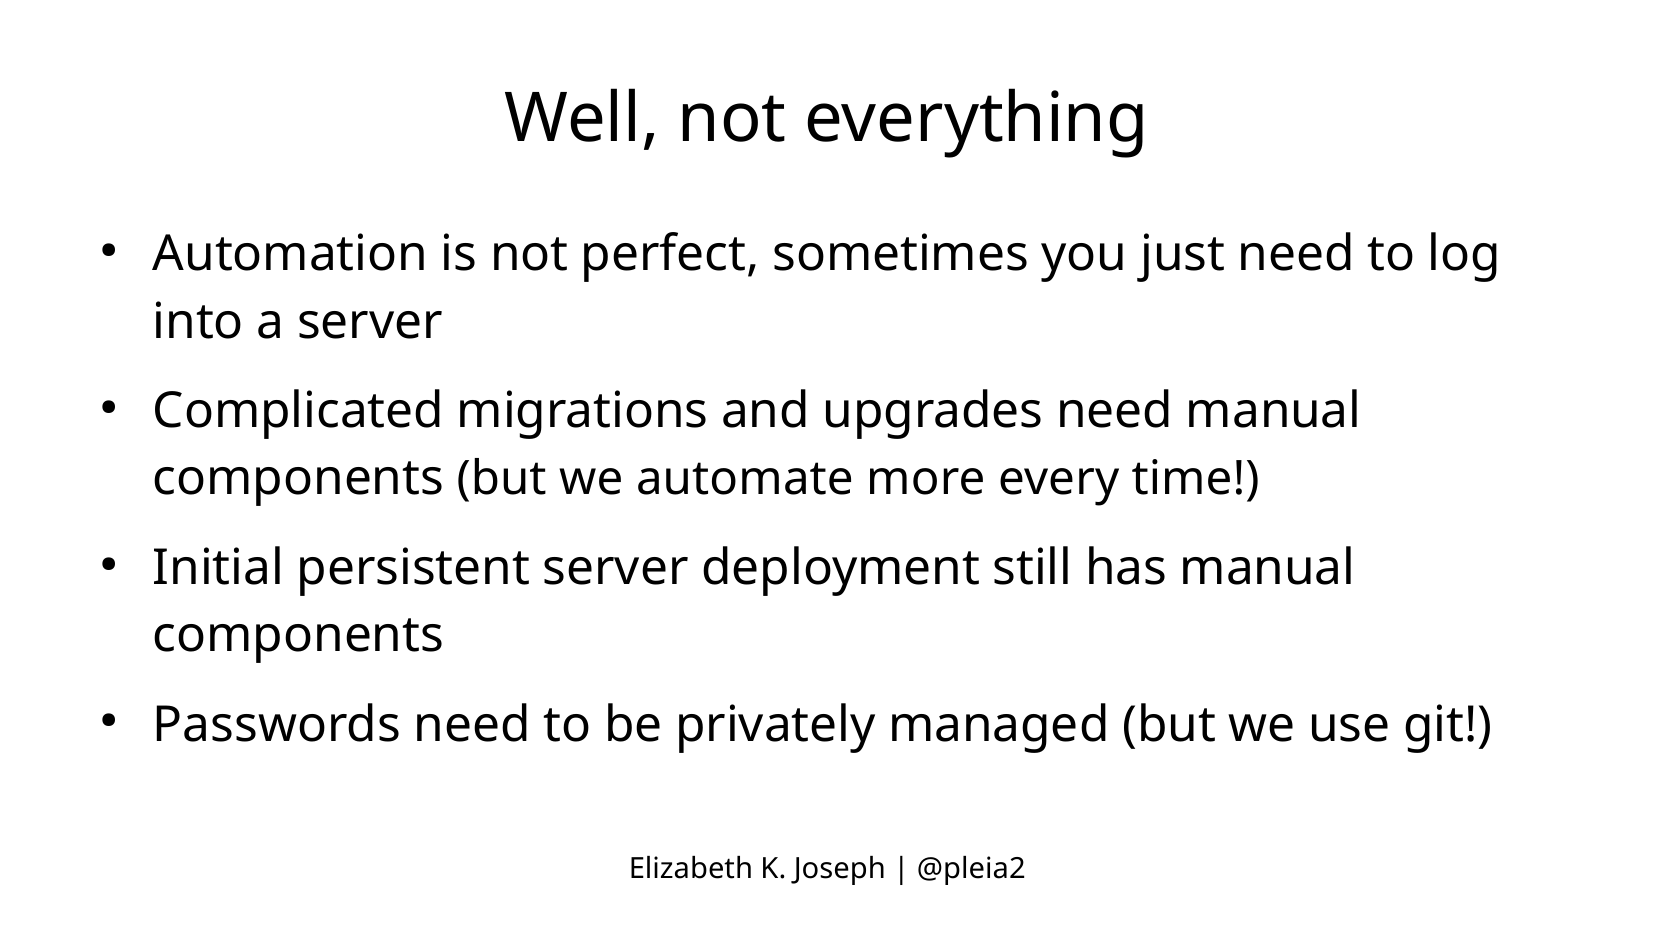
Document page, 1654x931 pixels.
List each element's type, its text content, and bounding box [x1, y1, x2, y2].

list Automation is not perfect, sometimes you just need to log into a server Complicated migrations and upgrades need manual components (but we automate more every time!) Initial persistent server deployment still has manual components Passwords need to be privately managed (but we use git!) [82, 217, 1571, 758]
title Well, not everything [82, 37, 1571, 193]
